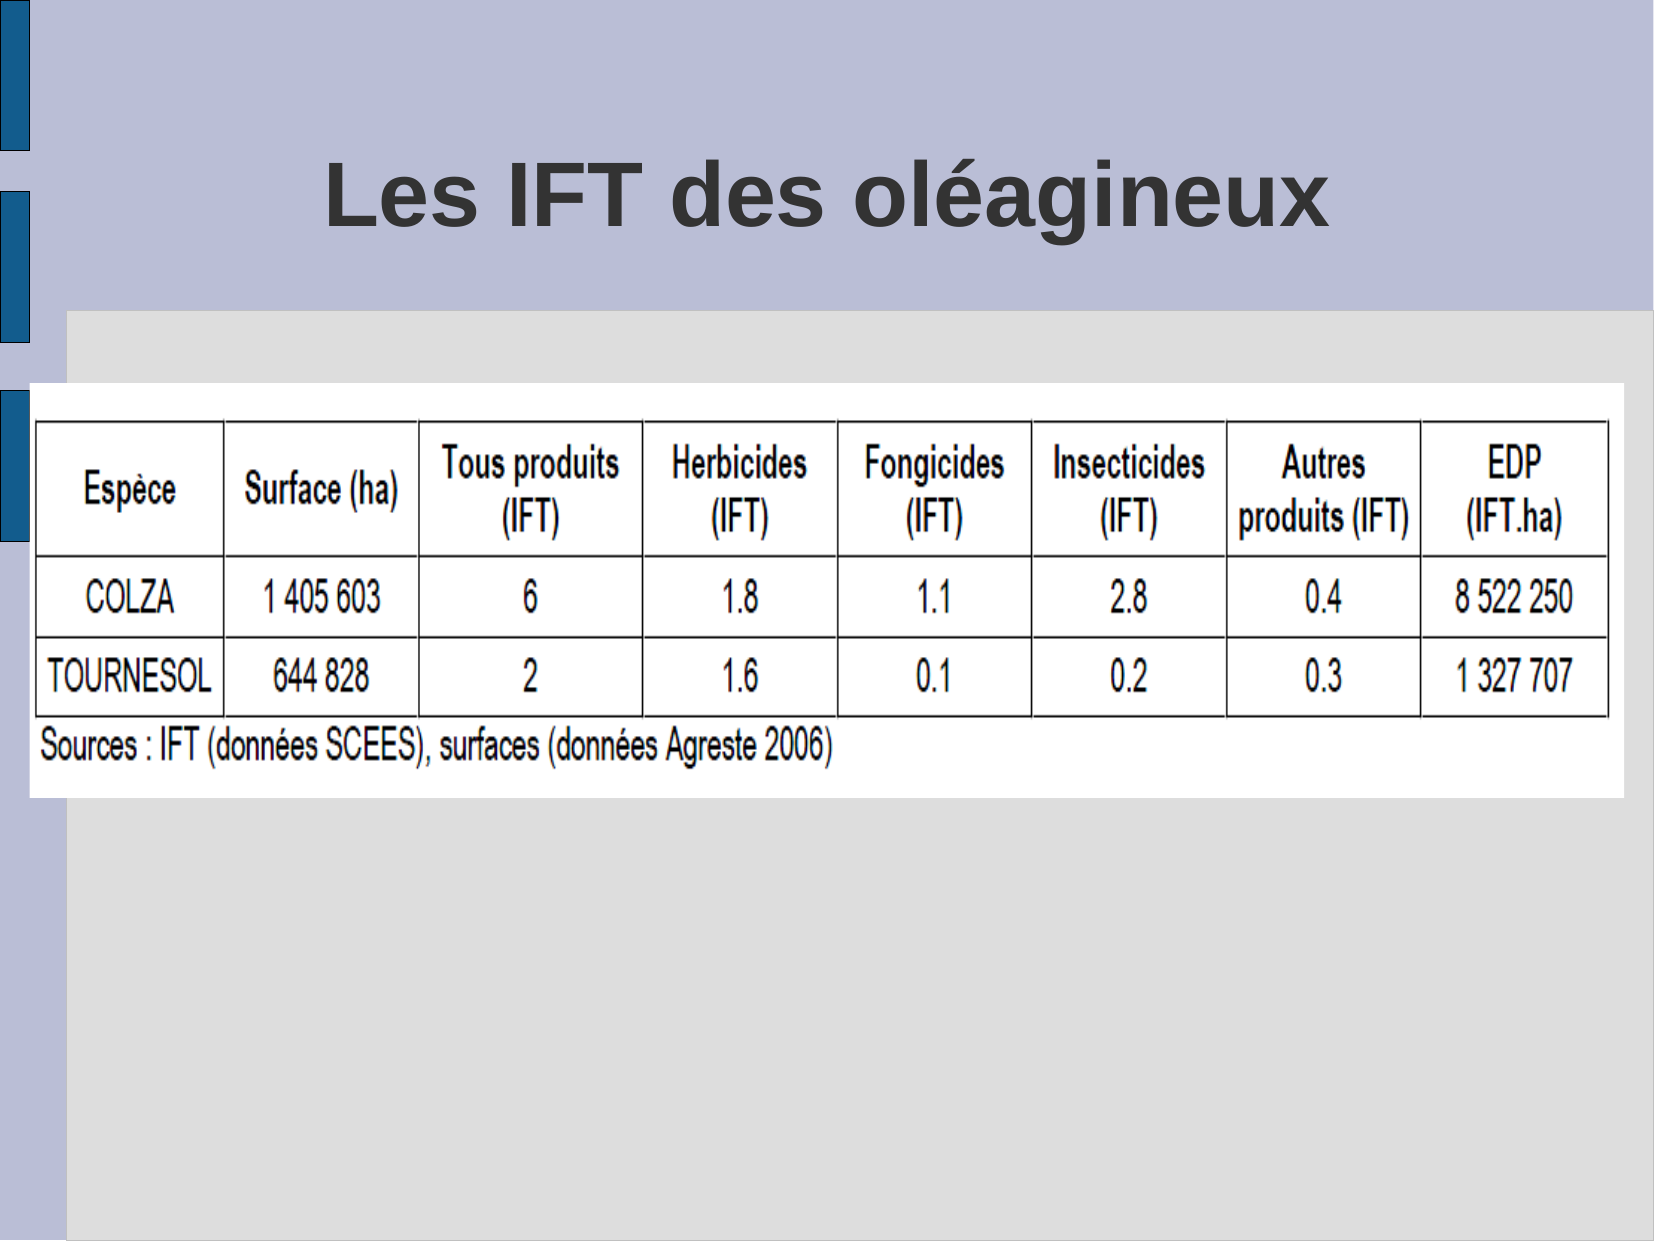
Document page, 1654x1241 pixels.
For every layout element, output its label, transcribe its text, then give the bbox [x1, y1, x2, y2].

picture [29, 383, 1625, 798]
title Les IFT des oléagineux [121, 91, 1534, 299]
